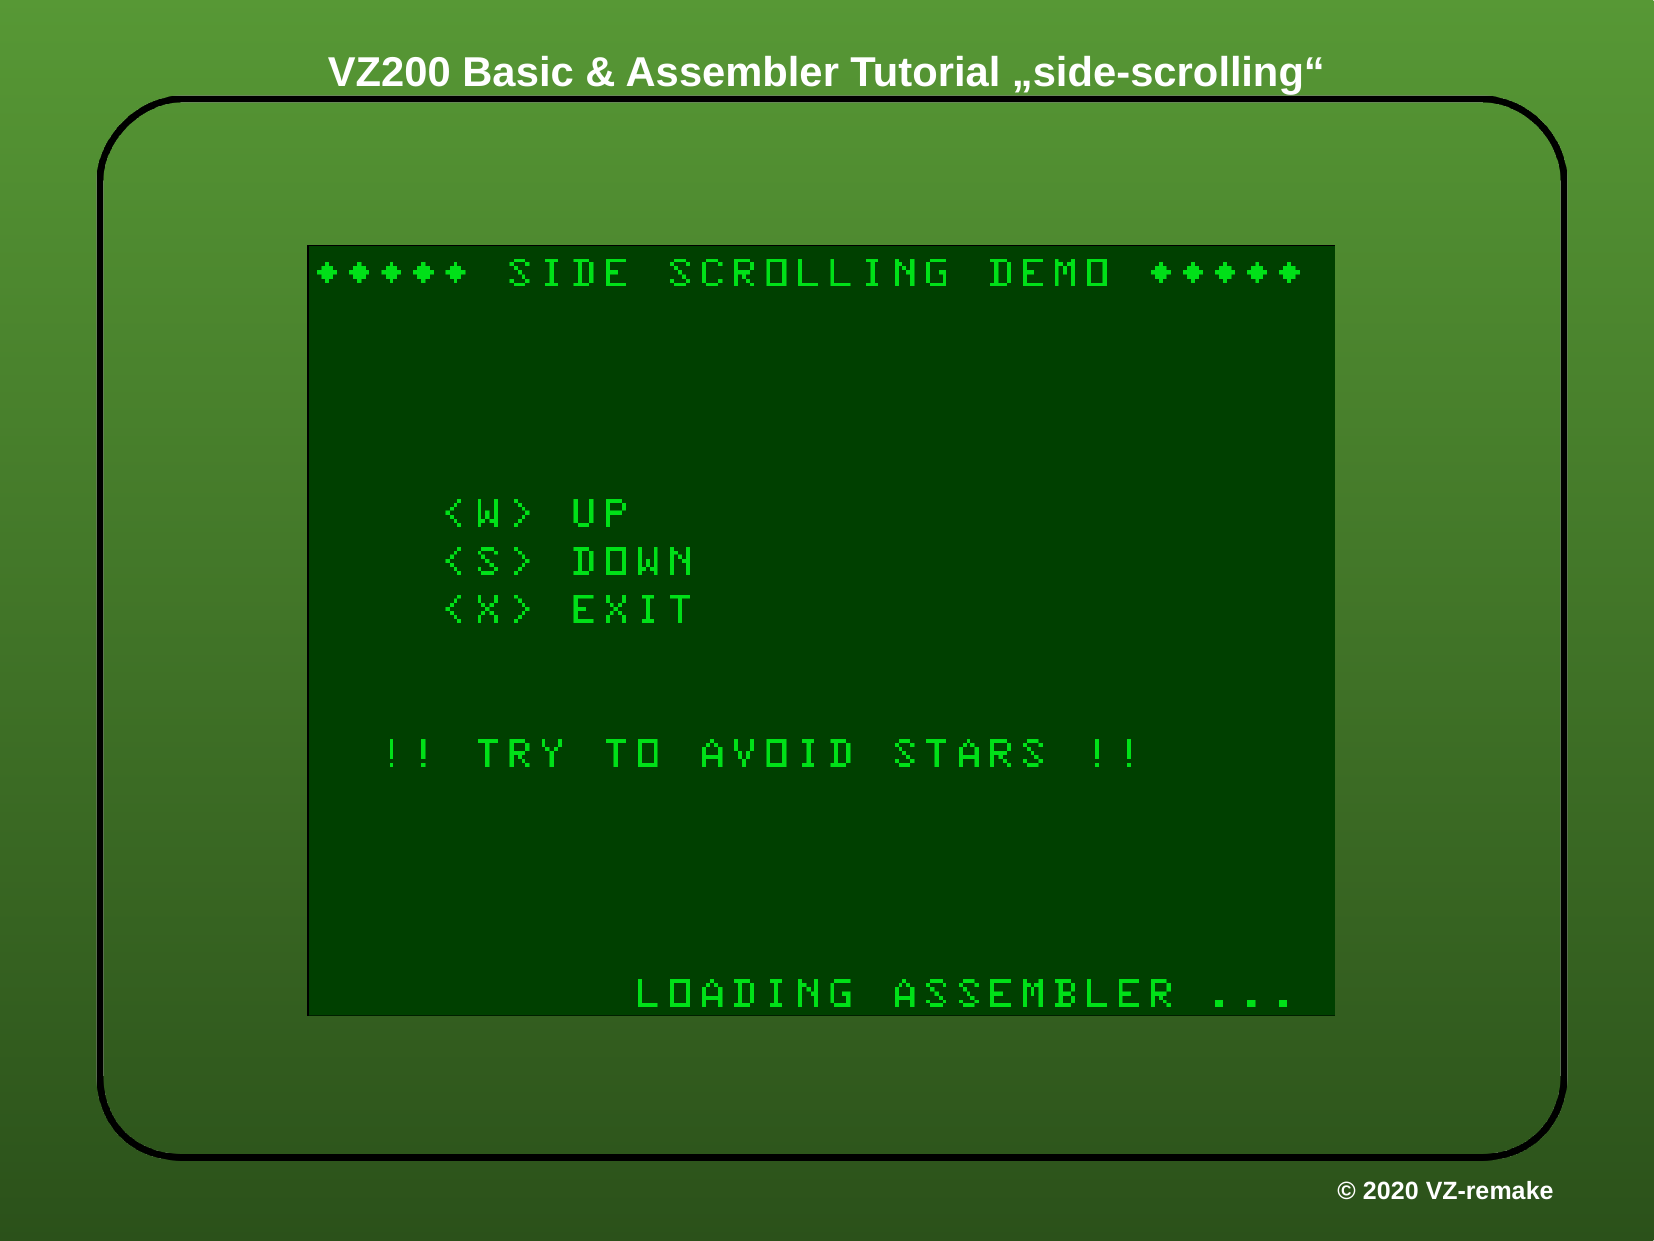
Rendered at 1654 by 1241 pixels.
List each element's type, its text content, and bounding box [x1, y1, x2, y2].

picture [1339, 1183, 1354, 1198]
picture [1380, 1184, 1385, 1196]
title VZ200 Basic & Assembler Tutorial „side-scrolling“ [82, 48, 1571, 96]
picture [1408, 1184, 1413, 1196]
picture [59, 58, 1607, 1199]
picture [1502, 1188, 1506, 1199]
